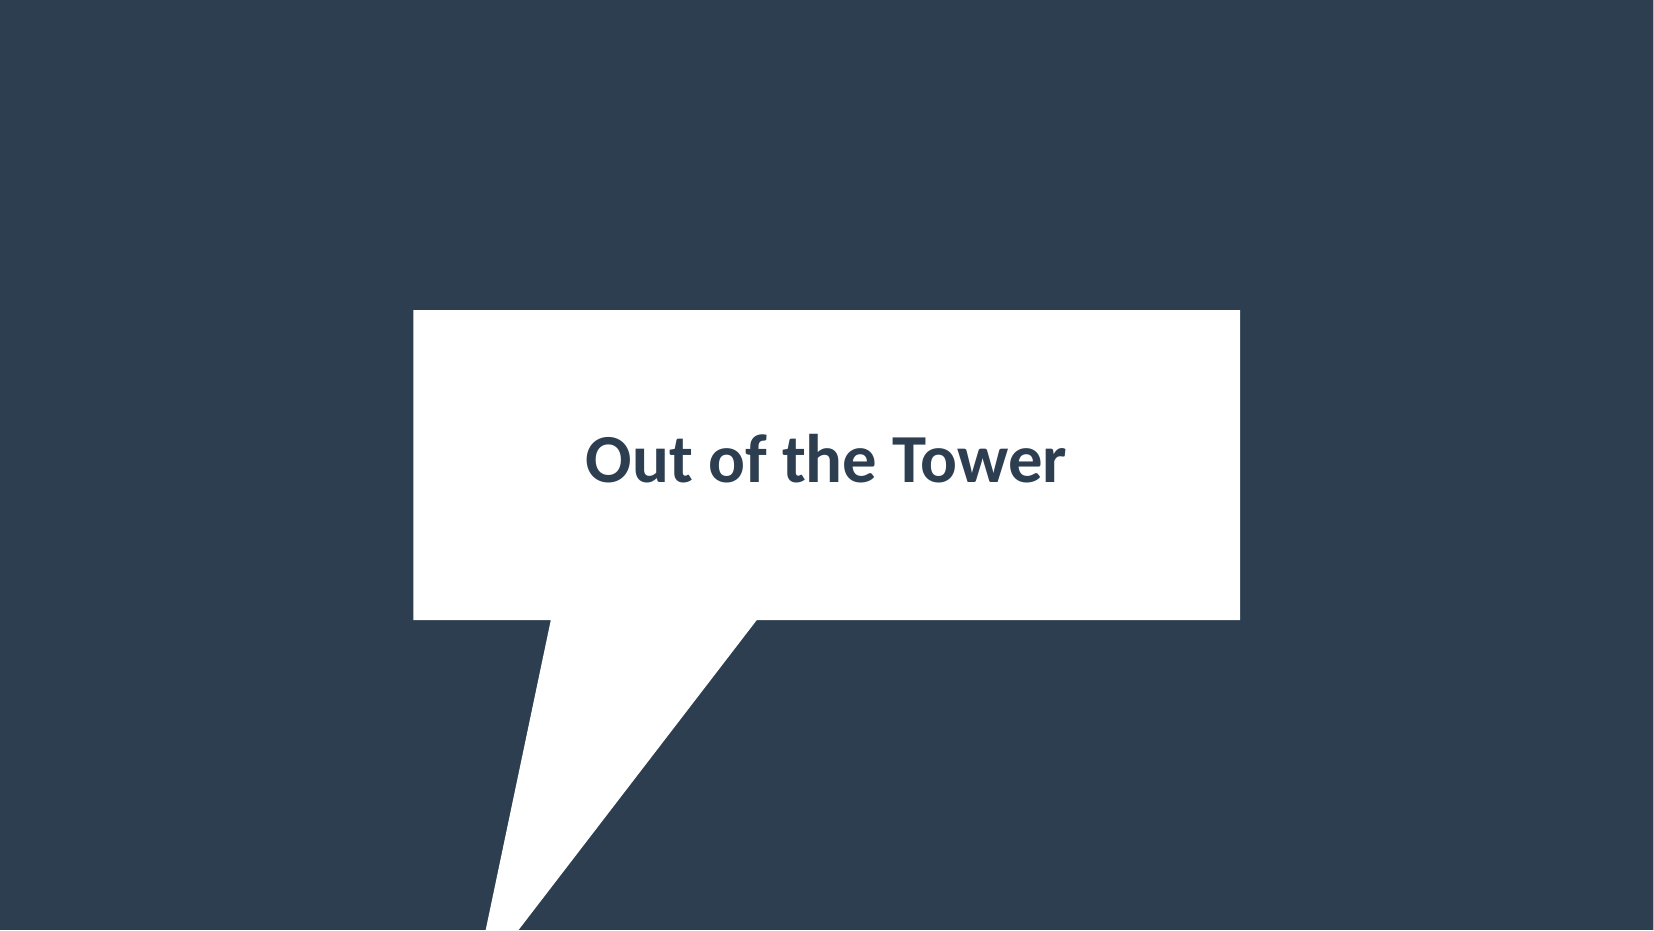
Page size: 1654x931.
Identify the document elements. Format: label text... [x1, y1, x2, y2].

title Out of the Tower [442, 332, 1211, 598]
